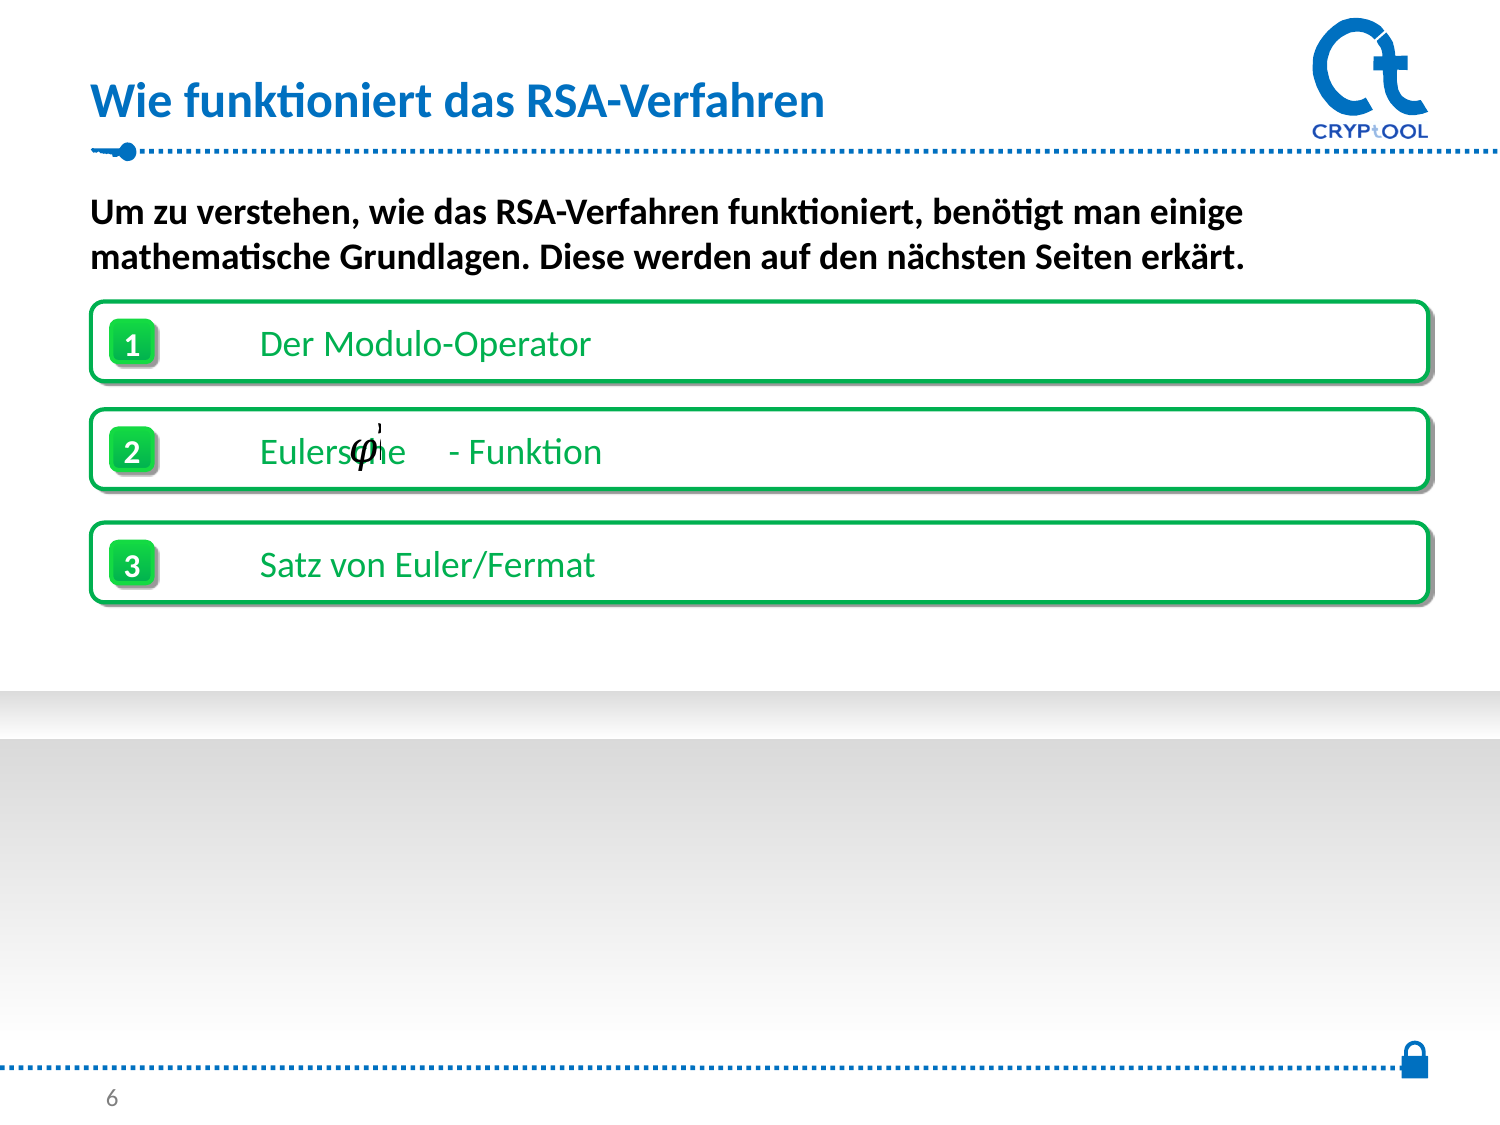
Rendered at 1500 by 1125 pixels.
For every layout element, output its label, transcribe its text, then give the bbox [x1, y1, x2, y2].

text_box Eulersche - Funktion [90, 409, 1429, 490]
text_box 3 [111, 541, 153, 584]
text_box Satz von Euler/Fermat [90, 522, 1429, 603]
title Wie funktioniert das RSA-Verfahren [75, 45, 1426, 150]
picture [326, 421, 381, 487]
text_box 6 [90, 1074, 271, 1111]
text_box Der Modulo-Operator [90, 301, 1429, 382]
text_box 2 [111, 428, 153, 470]
text_box 1 [111, 320, 153, 363]
list Um zu verstehen, wie das RSA-Verfahren funktioniert, benötigt man einige mathematische Grundlagen. Diese werden auf den nächsten Seiten erkärt. [75, 179, 1426, 923]
